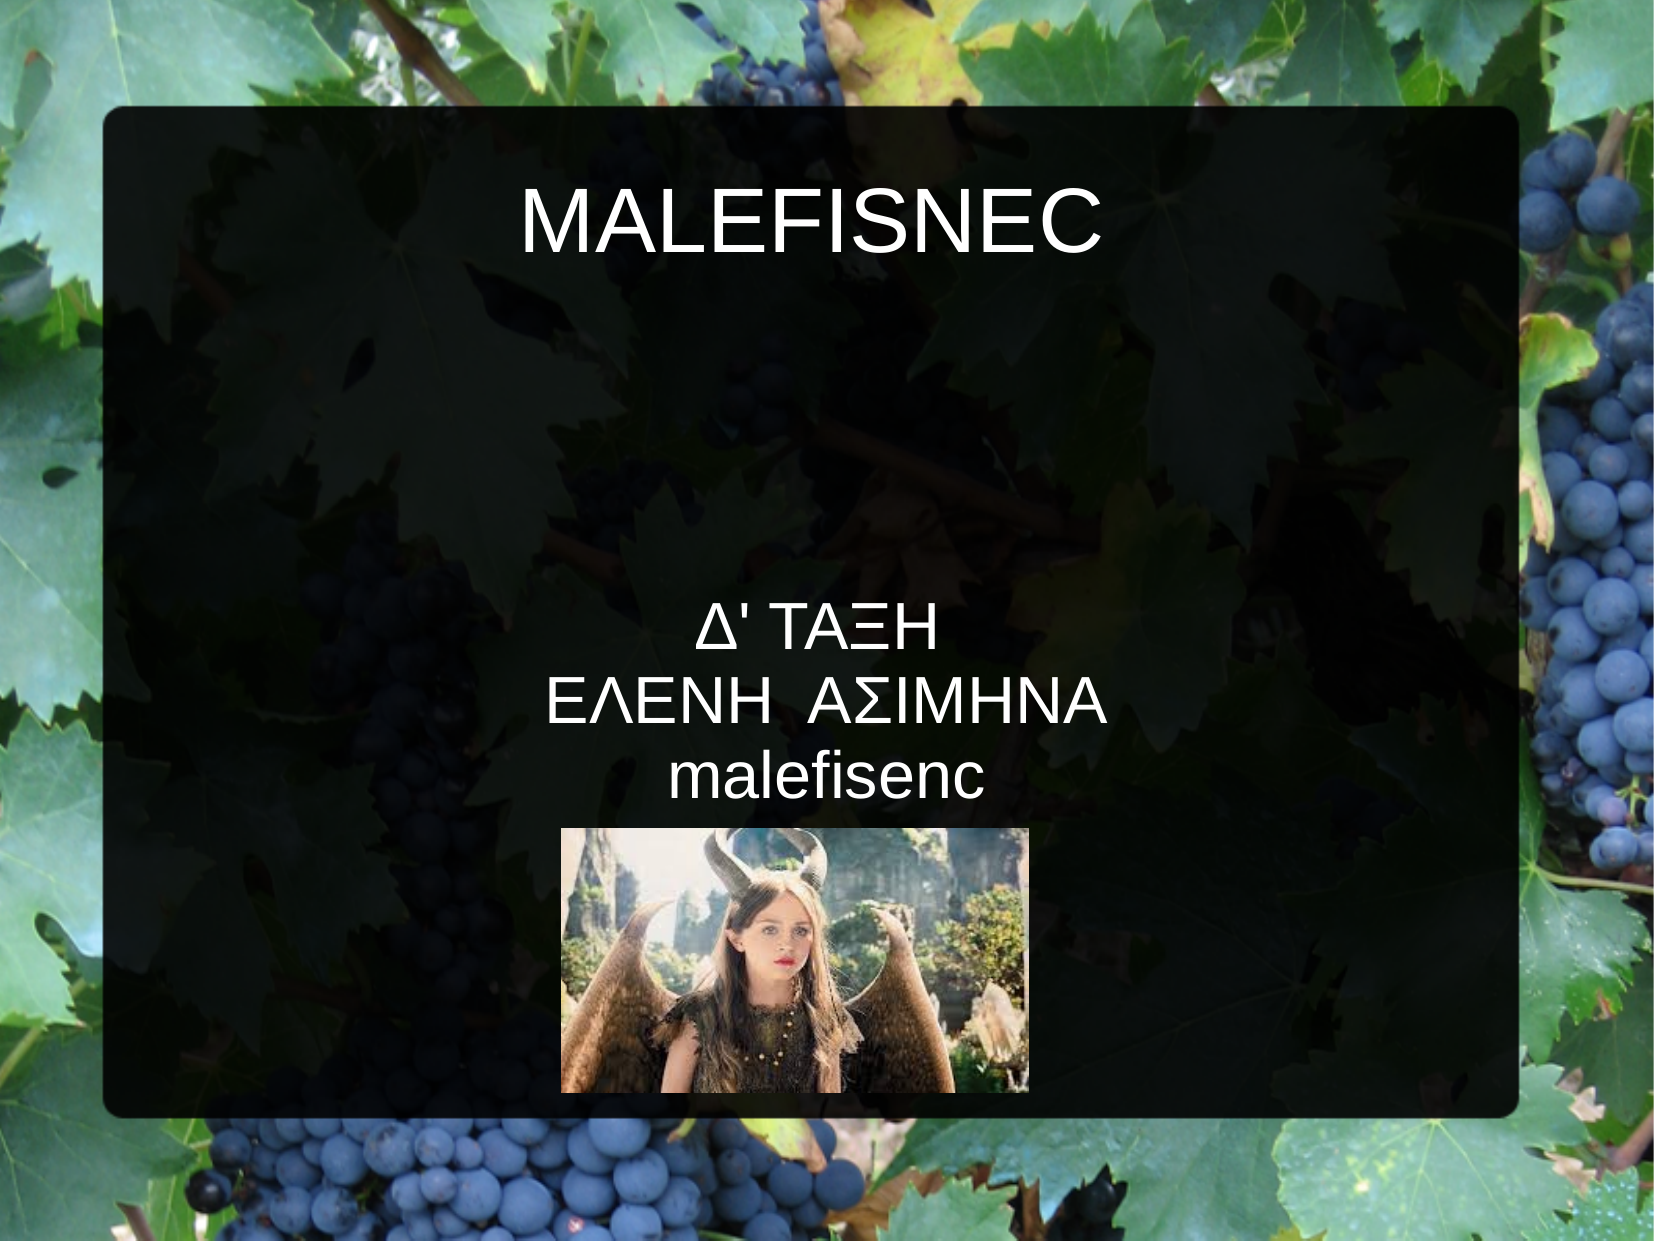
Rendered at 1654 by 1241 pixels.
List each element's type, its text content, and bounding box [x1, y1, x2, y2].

subtitle Δ' ΤΑΞΗ ΕΛΕΝΗ ΑΣΙΜΗΝΑ malefisenc [177, 383, 1477, 1093]
title MALEFISNEC [118, 117, 1506, 325]
picture [0, 0, 1654, 1241]
